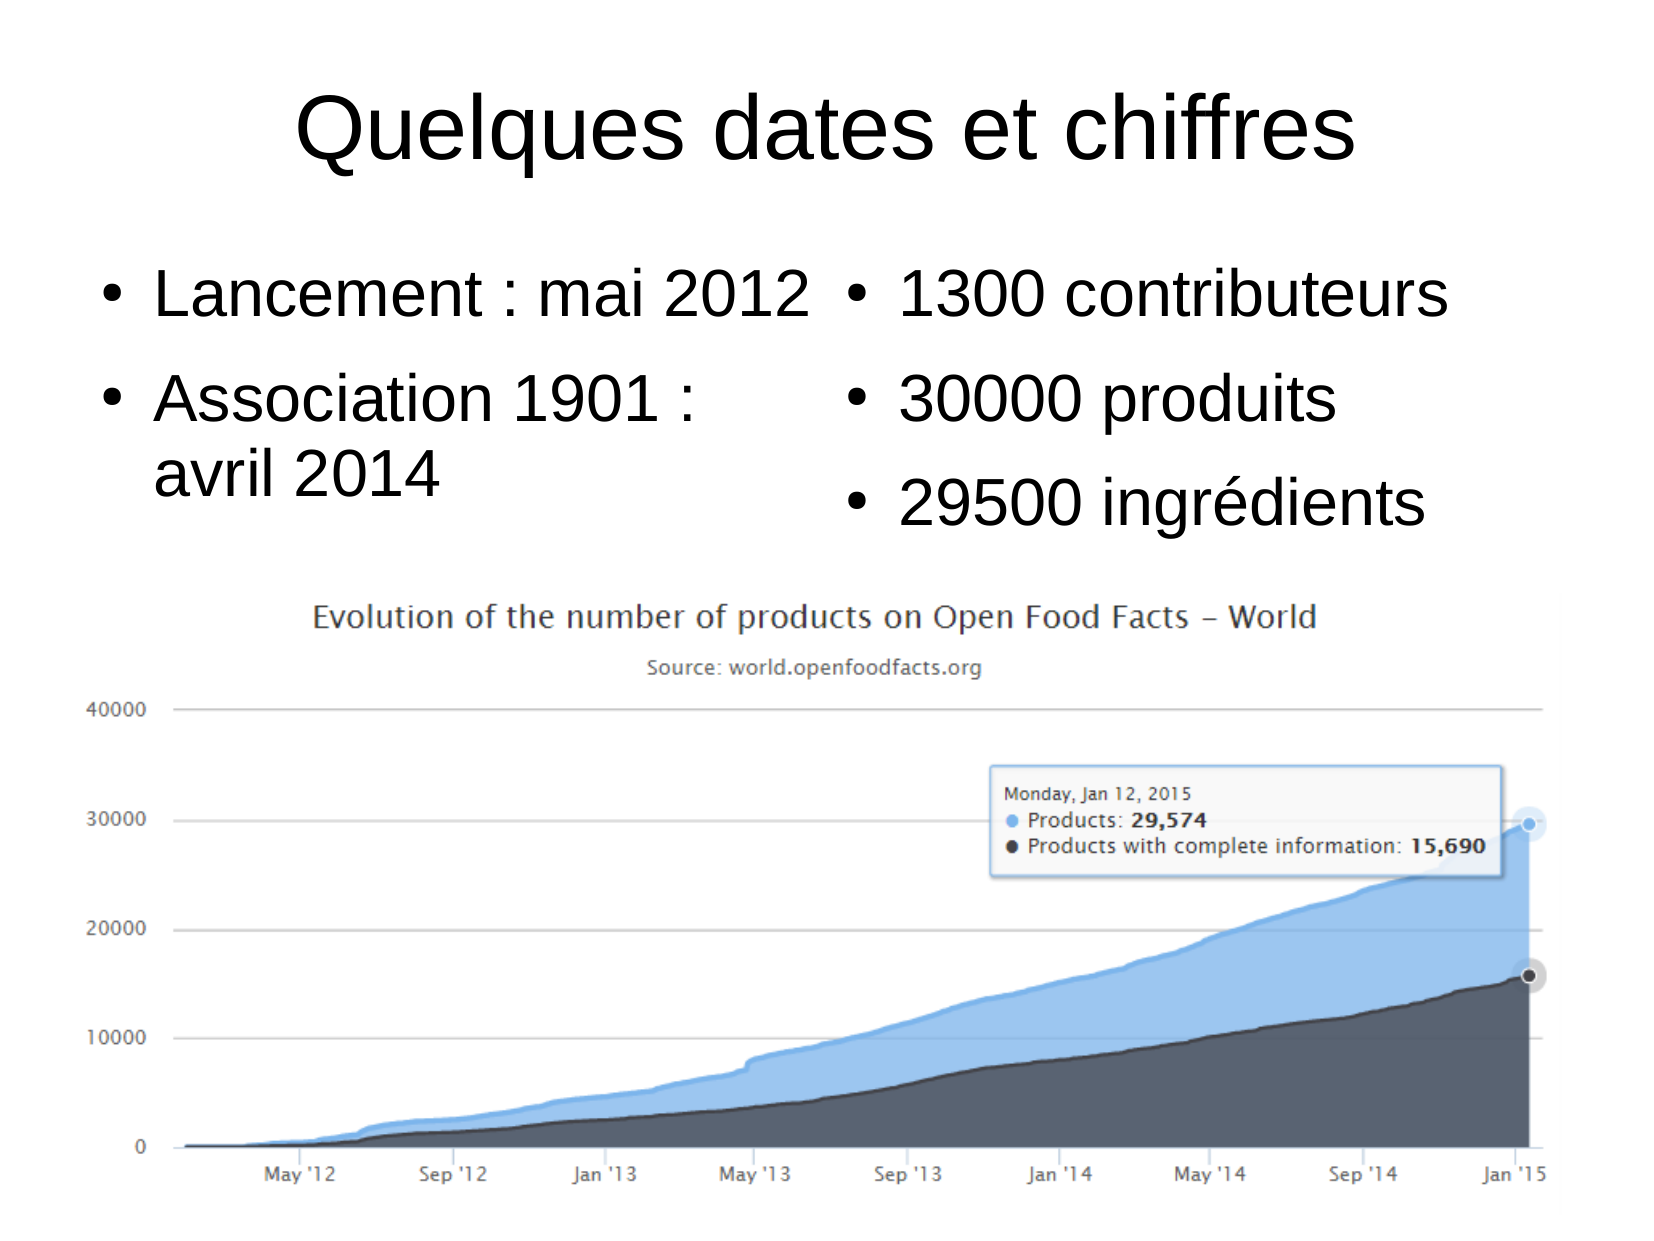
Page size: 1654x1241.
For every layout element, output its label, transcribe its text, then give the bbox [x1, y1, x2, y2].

title Quelques dates et chiffres [82, 0, 1571, 257]
list 1300 contributeurs 30000 produits 29500 ingrédients [827, 256, 1570, 556]
picture [82, 593, 1571, 1216]
list Lancement : mai 2012 Association 1901 : avril 2014 [82, 256, 826, 556]
